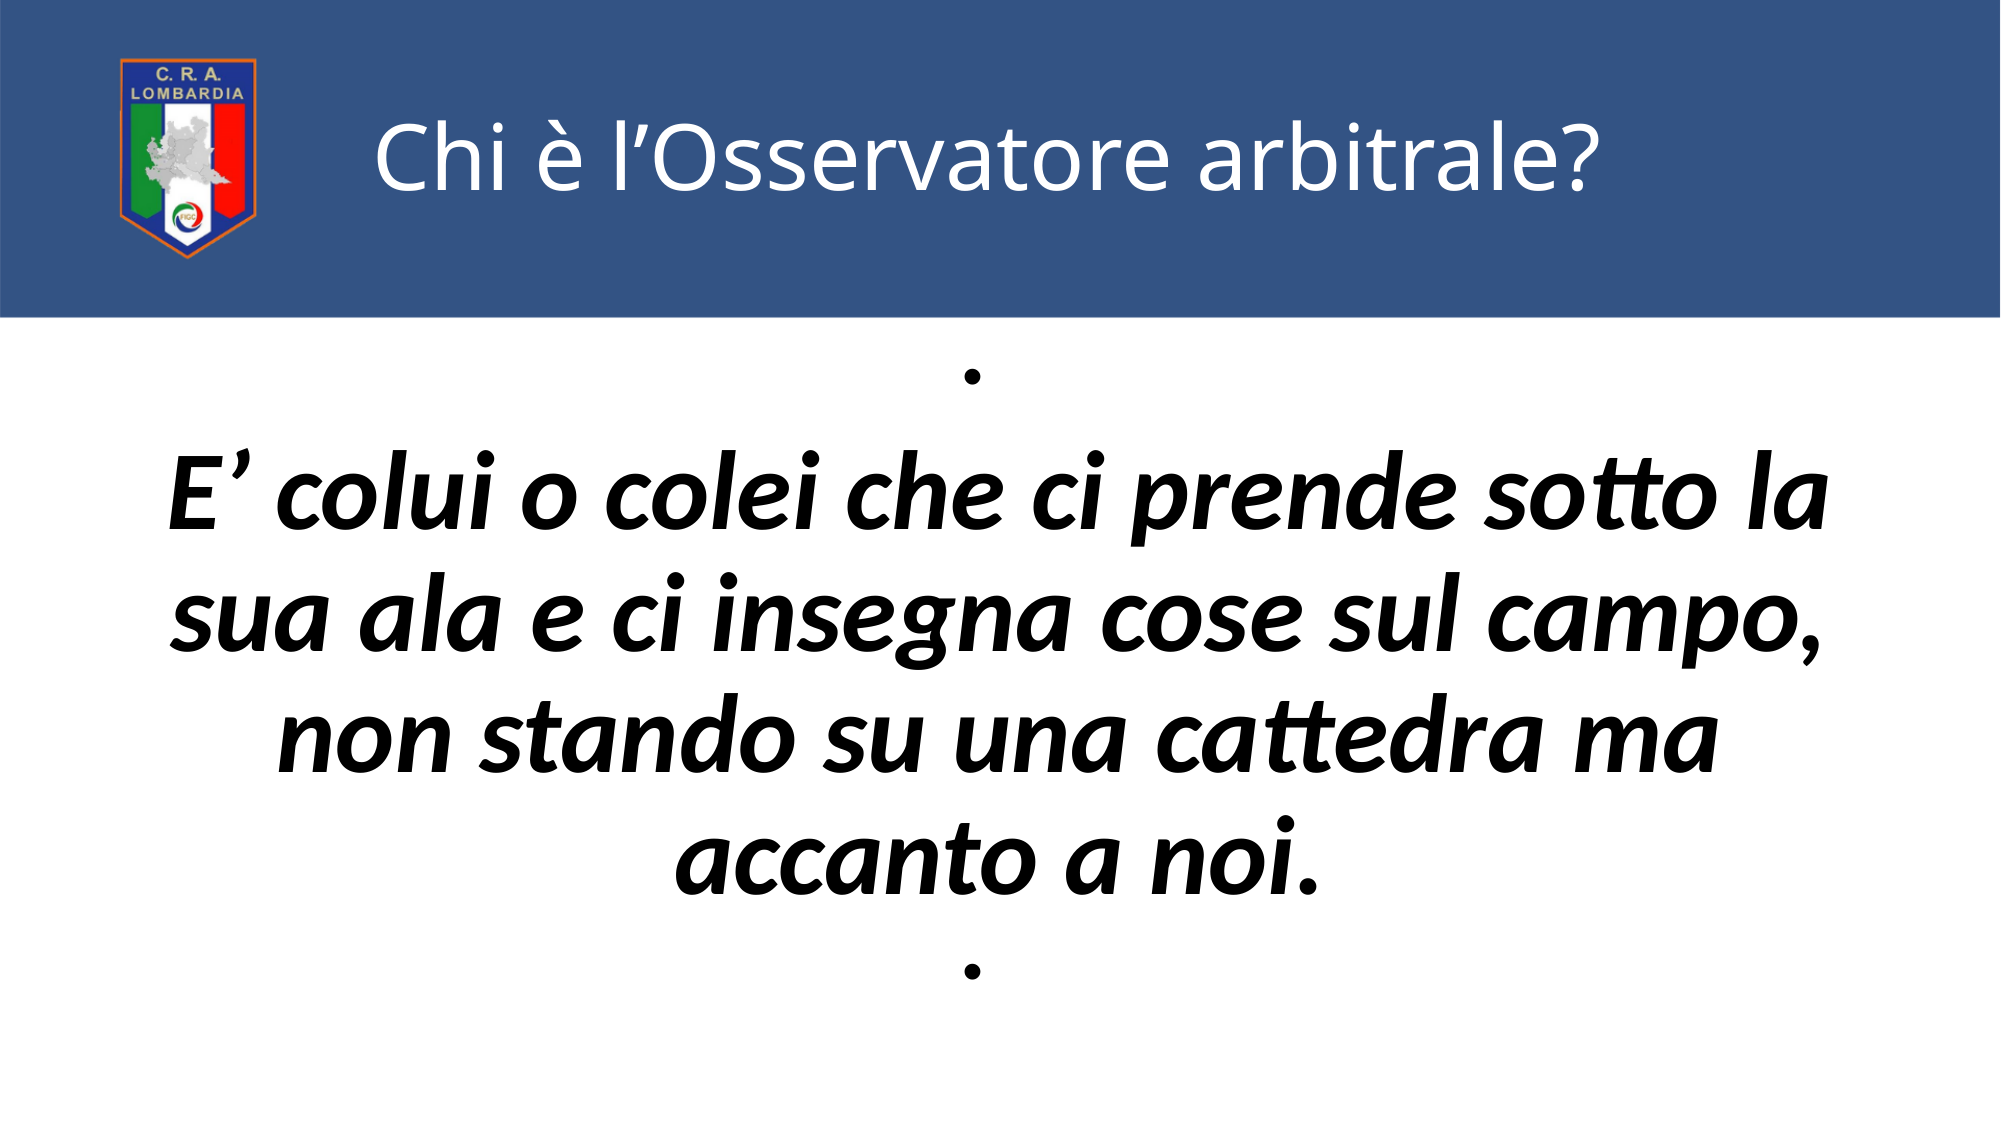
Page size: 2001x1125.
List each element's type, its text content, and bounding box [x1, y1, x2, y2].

title Chi è l’Osservatore arbitrale? [357, 59, 1863, 261]
list E’ colui o colei che ci prende sotto la sua ala e ci insegna cose sul campo, non stando su una cattedra ma accanto a noi. [137, 334, 1863, 1014]
